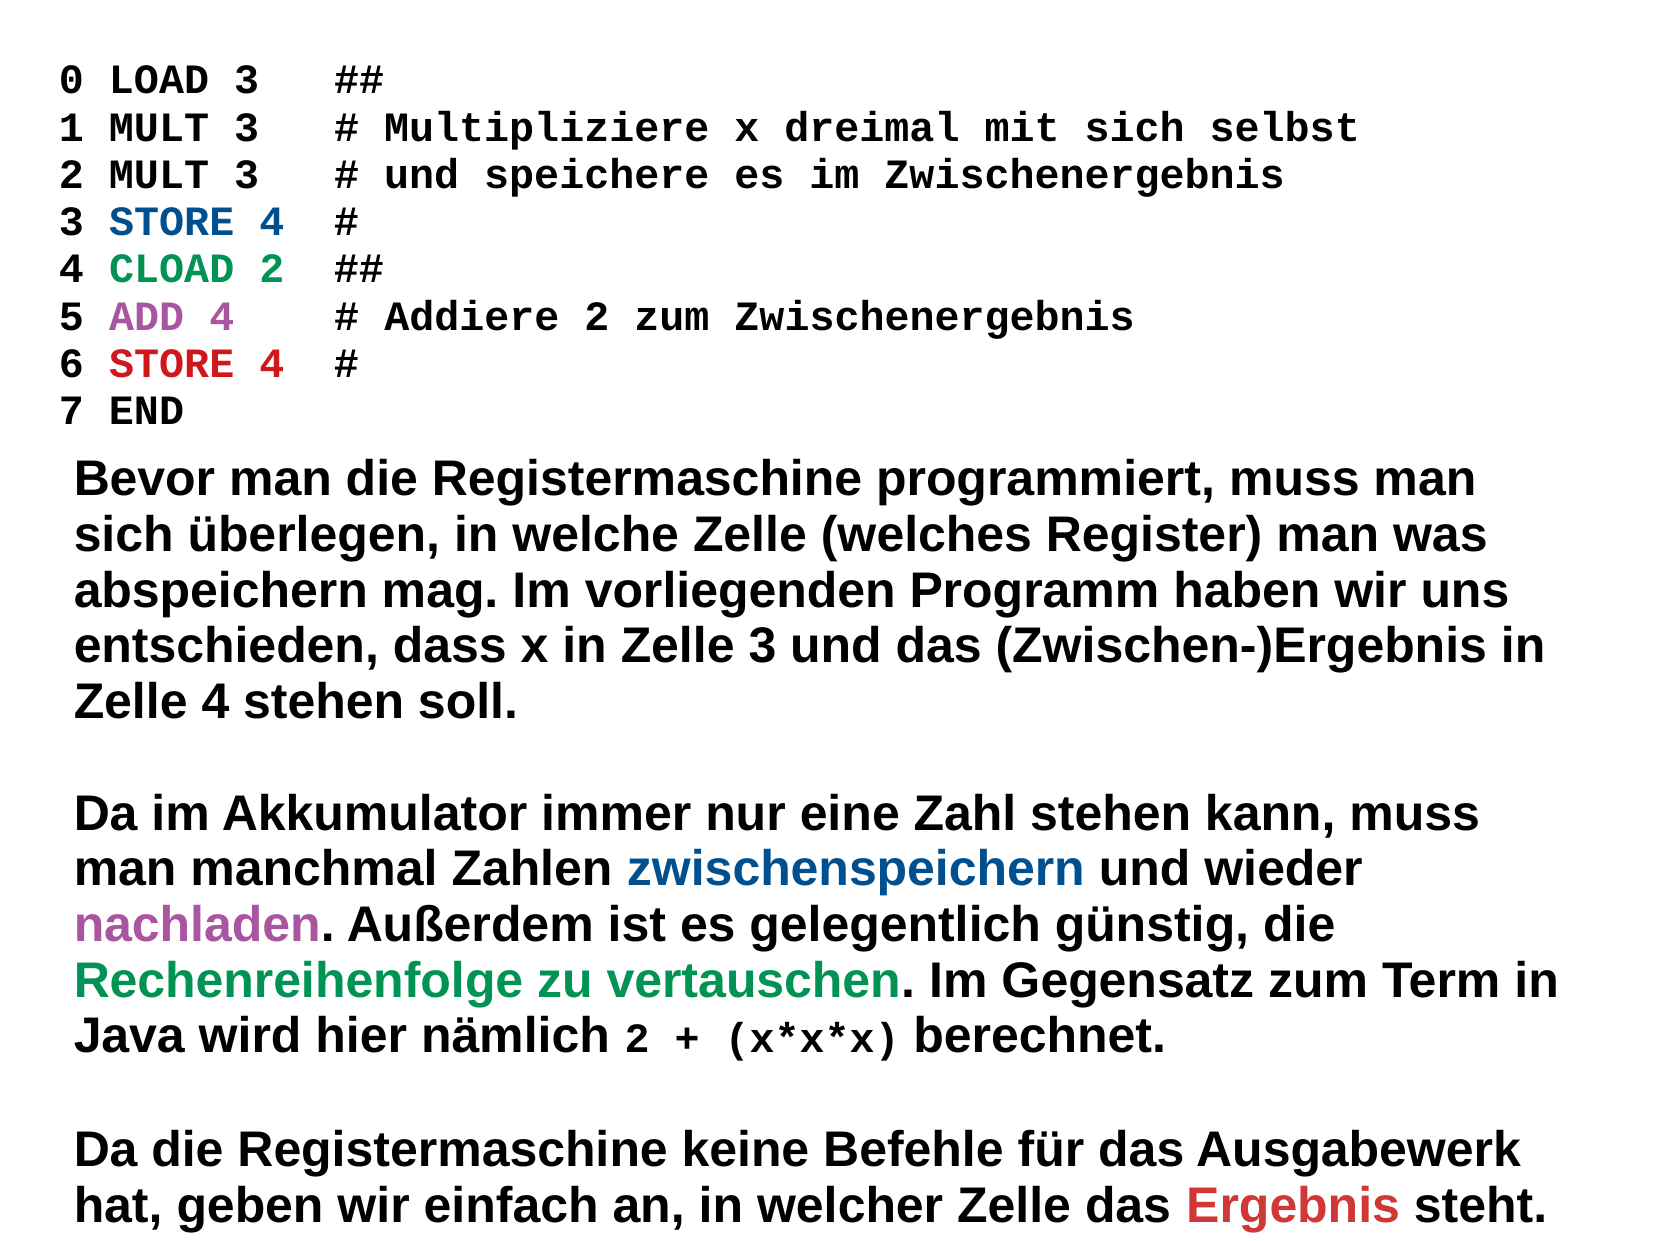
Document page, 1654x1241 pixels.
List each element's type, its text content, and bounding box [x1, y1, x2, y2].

title 0 LOAD 3 ## 1 MULT 3 # Multipliziere x dreimal mit sich selbst 2 MULT 3 # und speichere es im Zwischenergebnis 3 STORE 4 # 4 CLOAD 2 ## 5 ADD 4 # Addiere 2 zum Zwischenergebnis 6 STORE 4 # 7 END [59, 59, 1595, 438]
text_box Bevor man die Registermaschine programmiert, muss man sich überlegen, in welche Zelle (welches Register) man was abspeichern mag. Im vorliegenden Programm haben wir uns entschieden, dass x in Zelle 3 und das (Zwischen-)Ergebnis in Zelle 4 stehen soll. Da im Akkumulator immer nur eine Zahl stehen kann, muss man manchmal Zahlen zwischenspeichern und wieder nachladen. Außerdem ist es gelegentlich günstig, die Rechenreihenfolge zu vertauschen. Im Gegensatz zum Term in Java wird hier nämlich 2 + (x*x*x) berechnet. Da die Registermaschine keine Befehle für das Ausgabewerk hat, geben wir einfach an, in welcher Zelle das Ergebnis steht. [59, 442, 1595, 1241]
